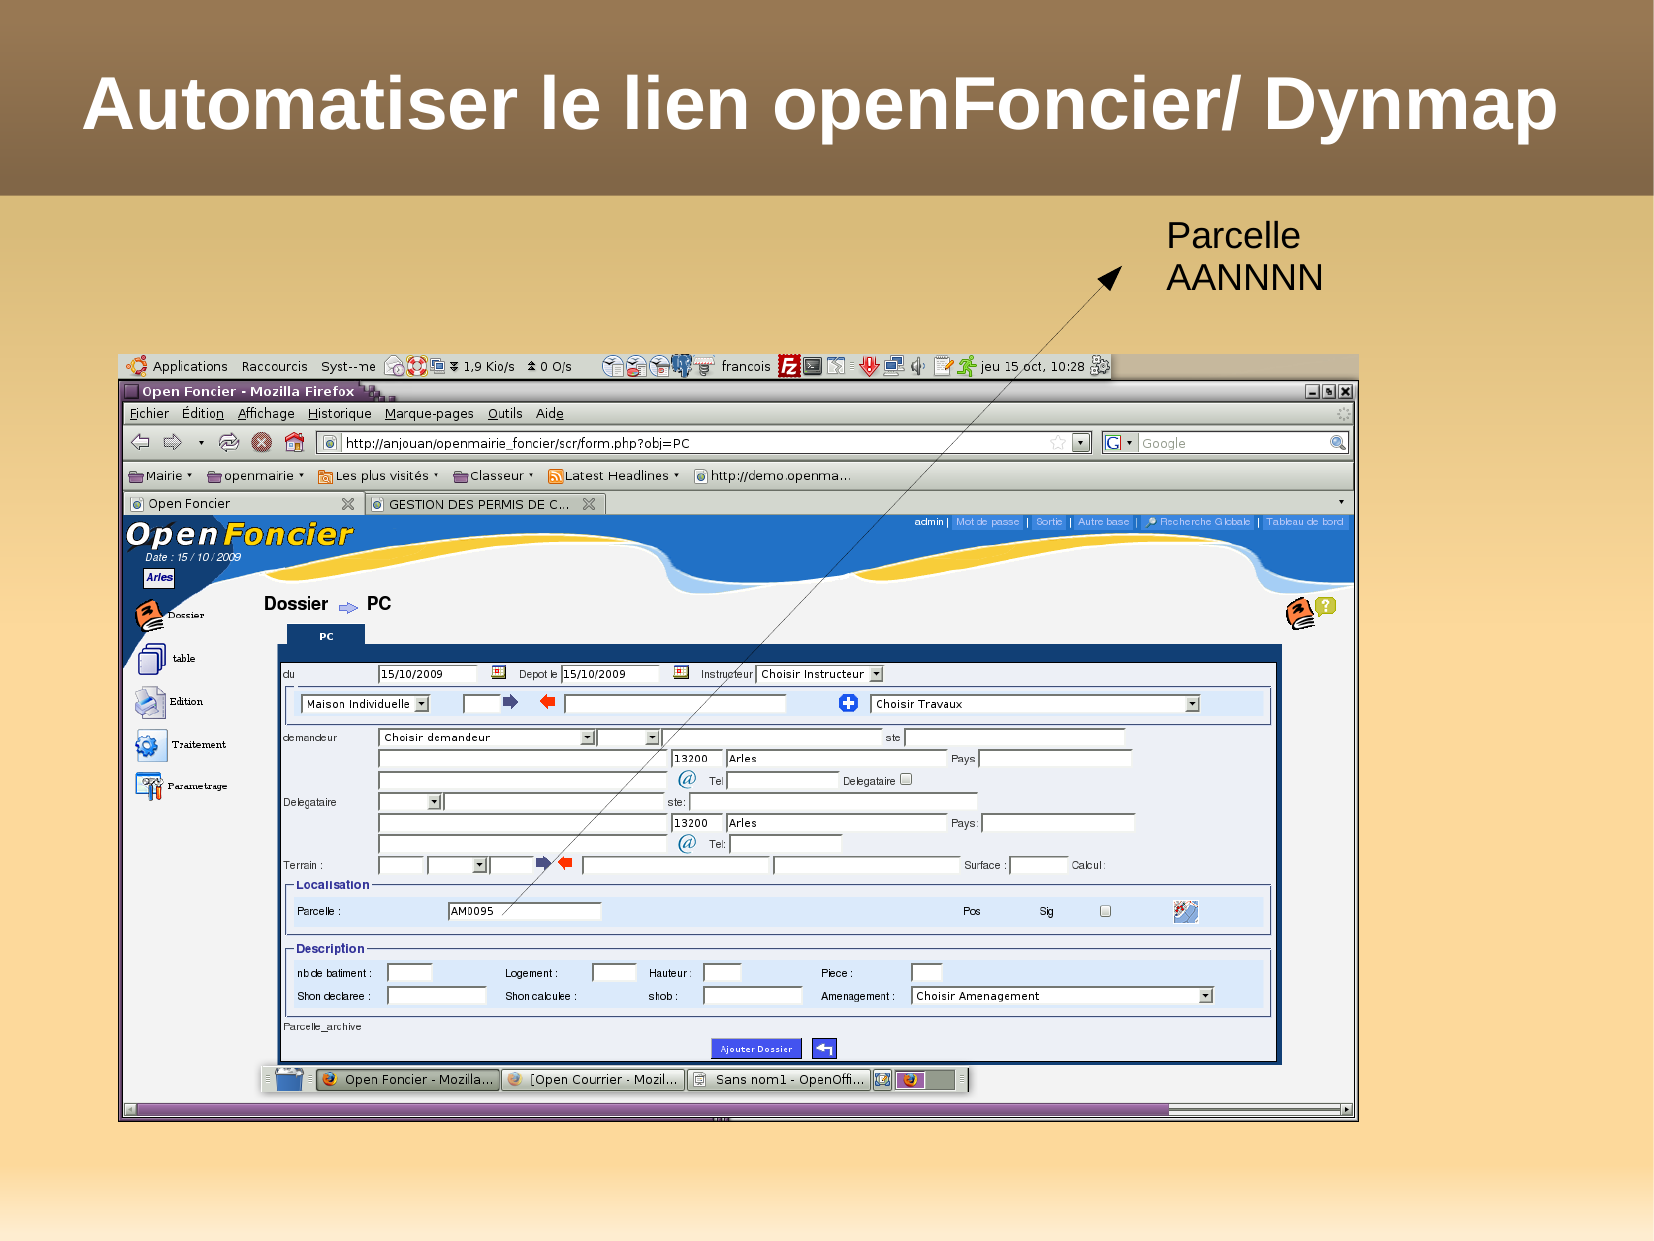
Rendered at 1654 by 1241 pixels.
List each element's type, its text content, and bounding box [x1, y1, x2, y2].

picture [0, 0, 1654, 1241]
text_box Parcelle AANNNN [1151, 206, 1565, 315]
title Automatiser le lien openFoncier/ Dynmap [76, 7, 1565, 200]
